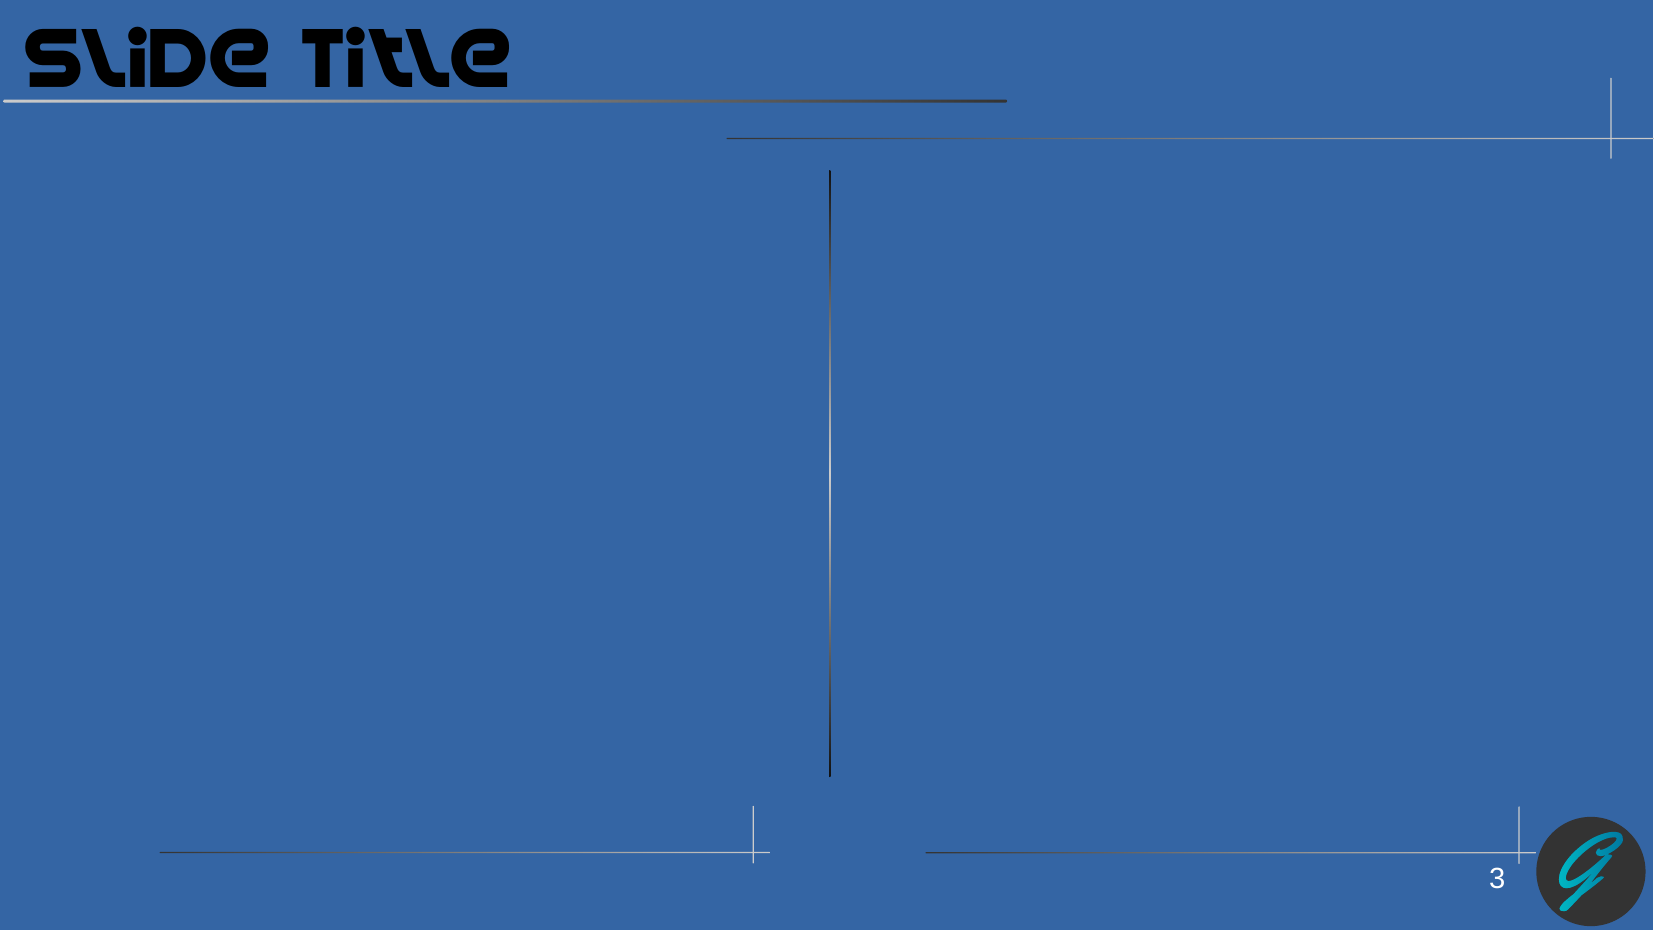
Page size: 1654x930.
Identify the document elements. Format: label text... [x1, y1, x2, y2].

title Slide Title [23, 2, 1588, 128]
